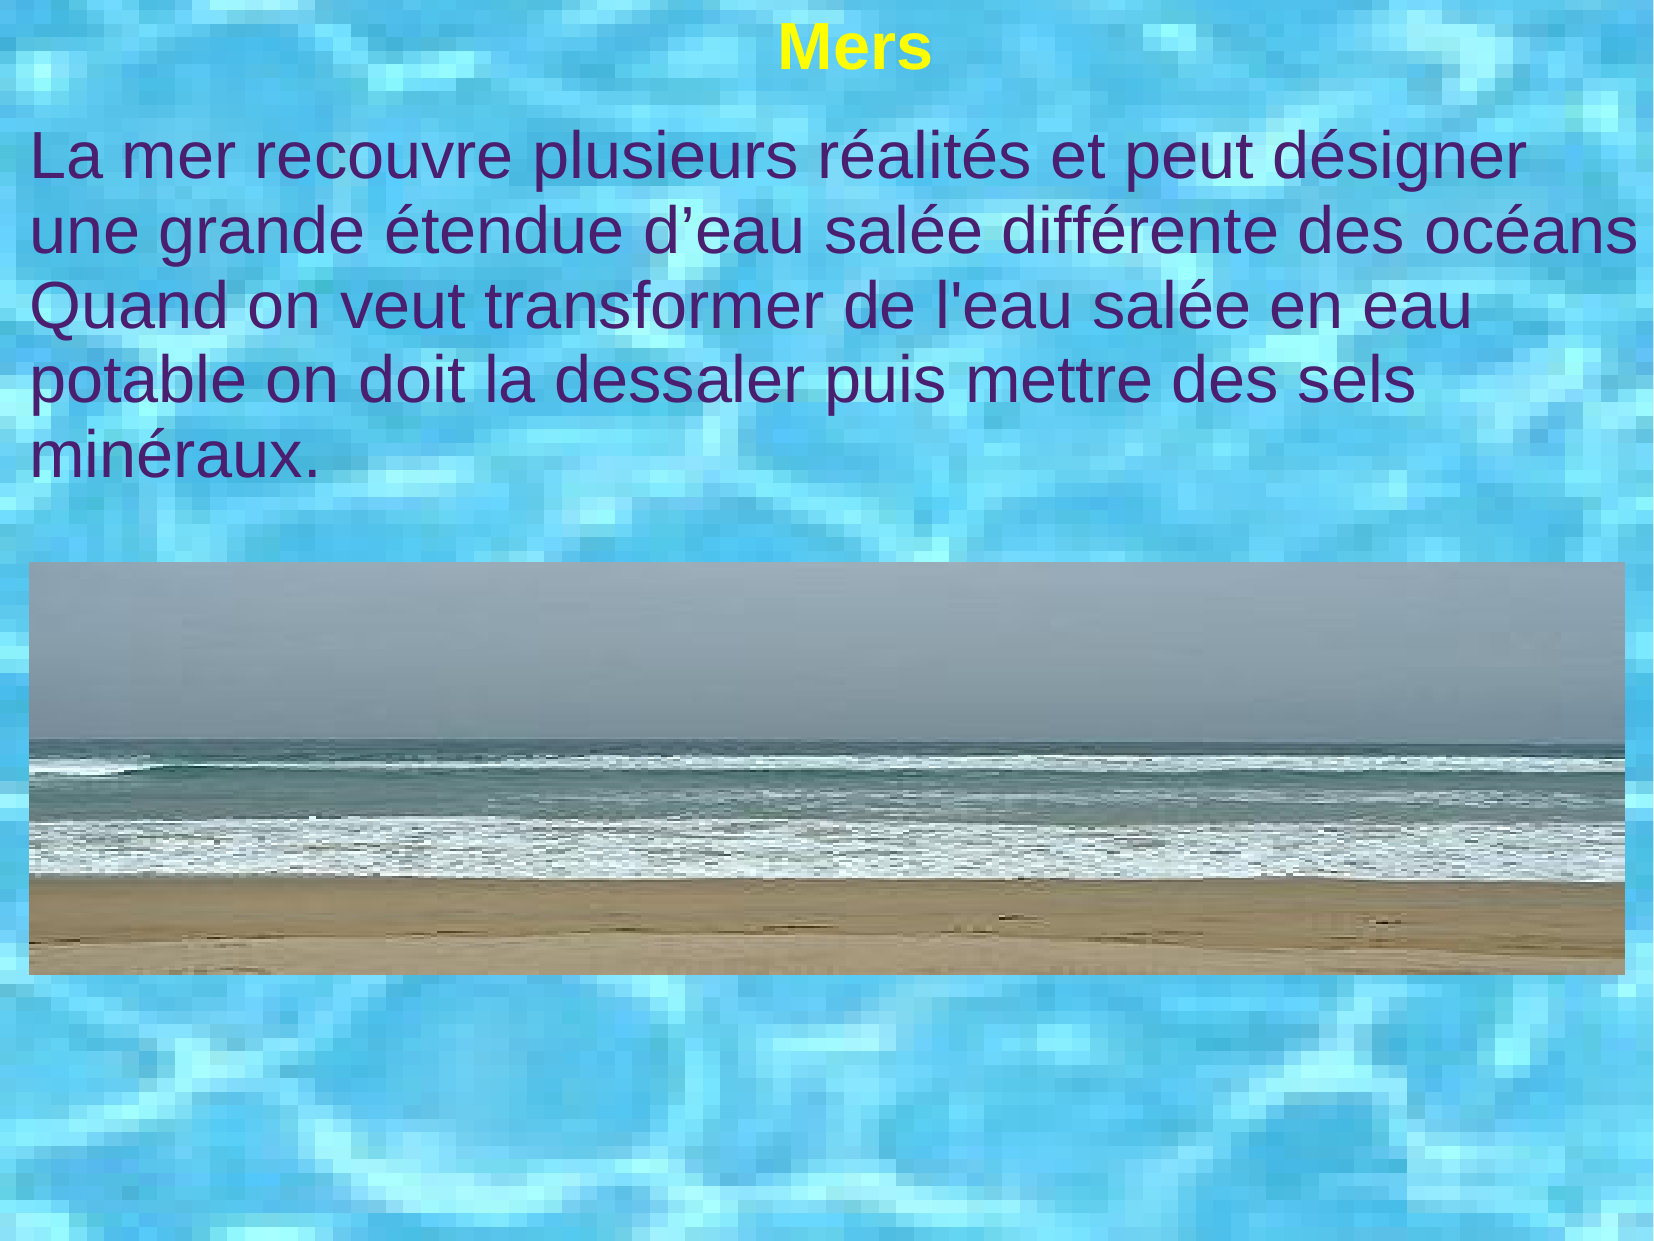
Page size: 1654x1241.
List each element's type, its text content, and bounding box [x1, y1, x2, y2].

text_box Mers [413, 2, 1300, 92]
text_box La mer recouvre plusieurs réalités et peut désigner une grande étendue d’eau salée différente des océansQuand on veut transformer de l'eau salée en eau potable on doit la dessaler puis mettre des sels minéraux. [29, 118, 1654, 567]
picture [0, 0, 1654, 1241]
